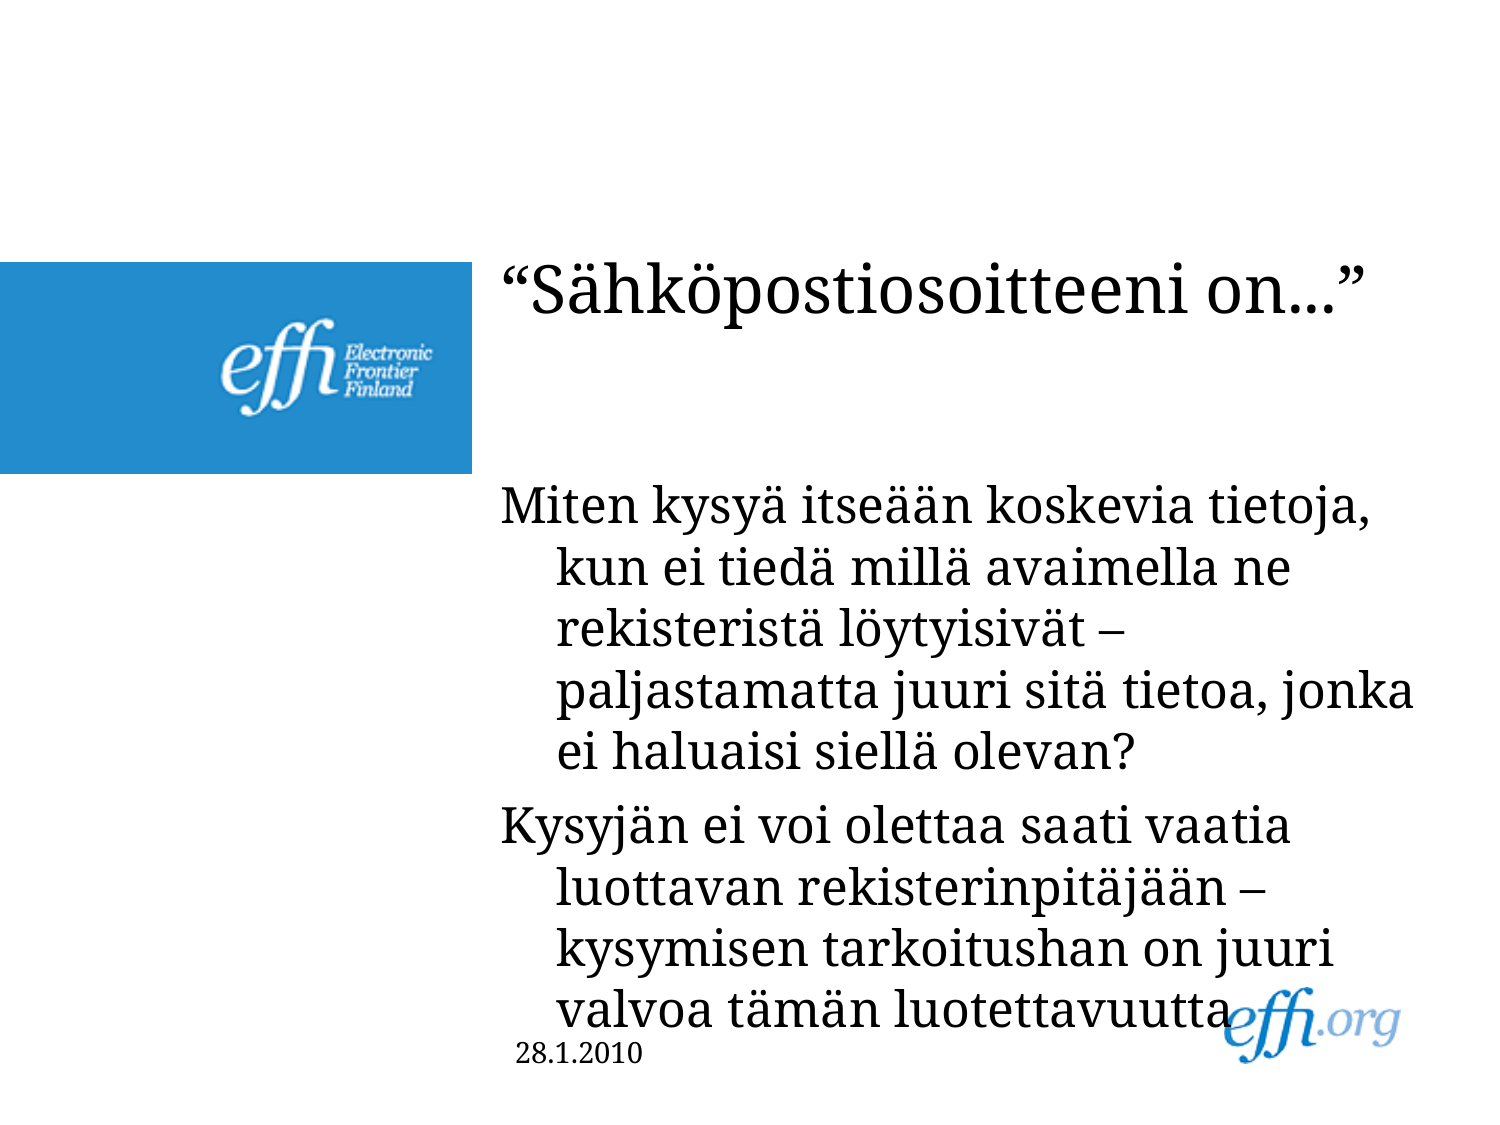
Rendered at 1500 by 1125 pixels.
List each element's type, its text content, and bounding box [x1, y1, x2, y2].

picture [0, 262, 472, 474]
title “Sähköpostiosoitteeni on...” [499, 199, 1425, 376]
list Miten kysyä itseään koskevia tietoja, kun ei tiedä millä avaimella ne rekisteristä löytyisivät – paljastamatta juuri sitä tietoa, jonka ei haluaisi siellä olevan? Kysyjän ei voi olettaa saati vaatia luottavan rekisterinpitäjään – kysymisen tarkoitushan on juuri valvoa tämän luotettavuutta [499, 474, 1425, 1092]
